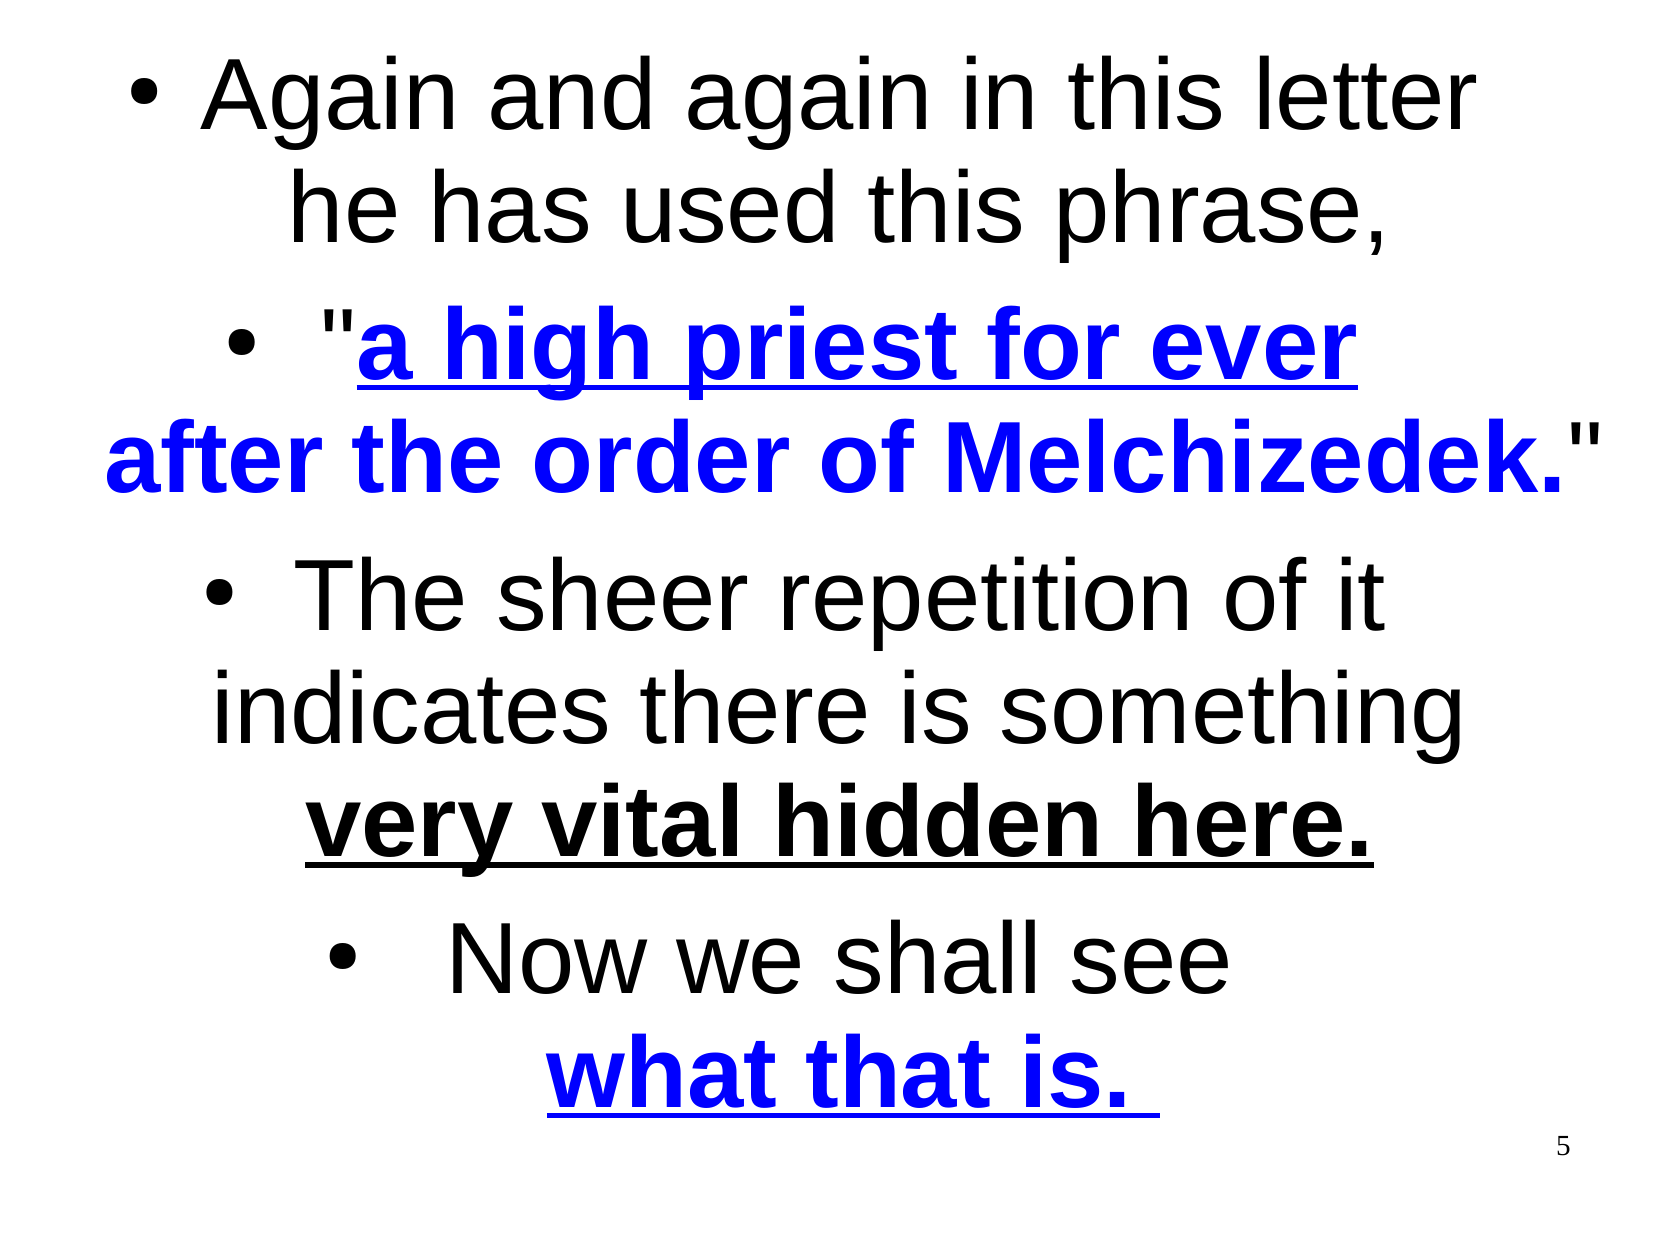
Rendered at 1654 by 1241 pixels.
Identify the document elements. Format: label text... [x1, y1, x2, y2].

list Again and again in this letter he has used this phrase, "a high priest for ever after the order of Melchizedek." The sheer repetition of it indicates there is something very vital hidden here. Now we shall see what that is. [37, 37, 1613, 1238]
